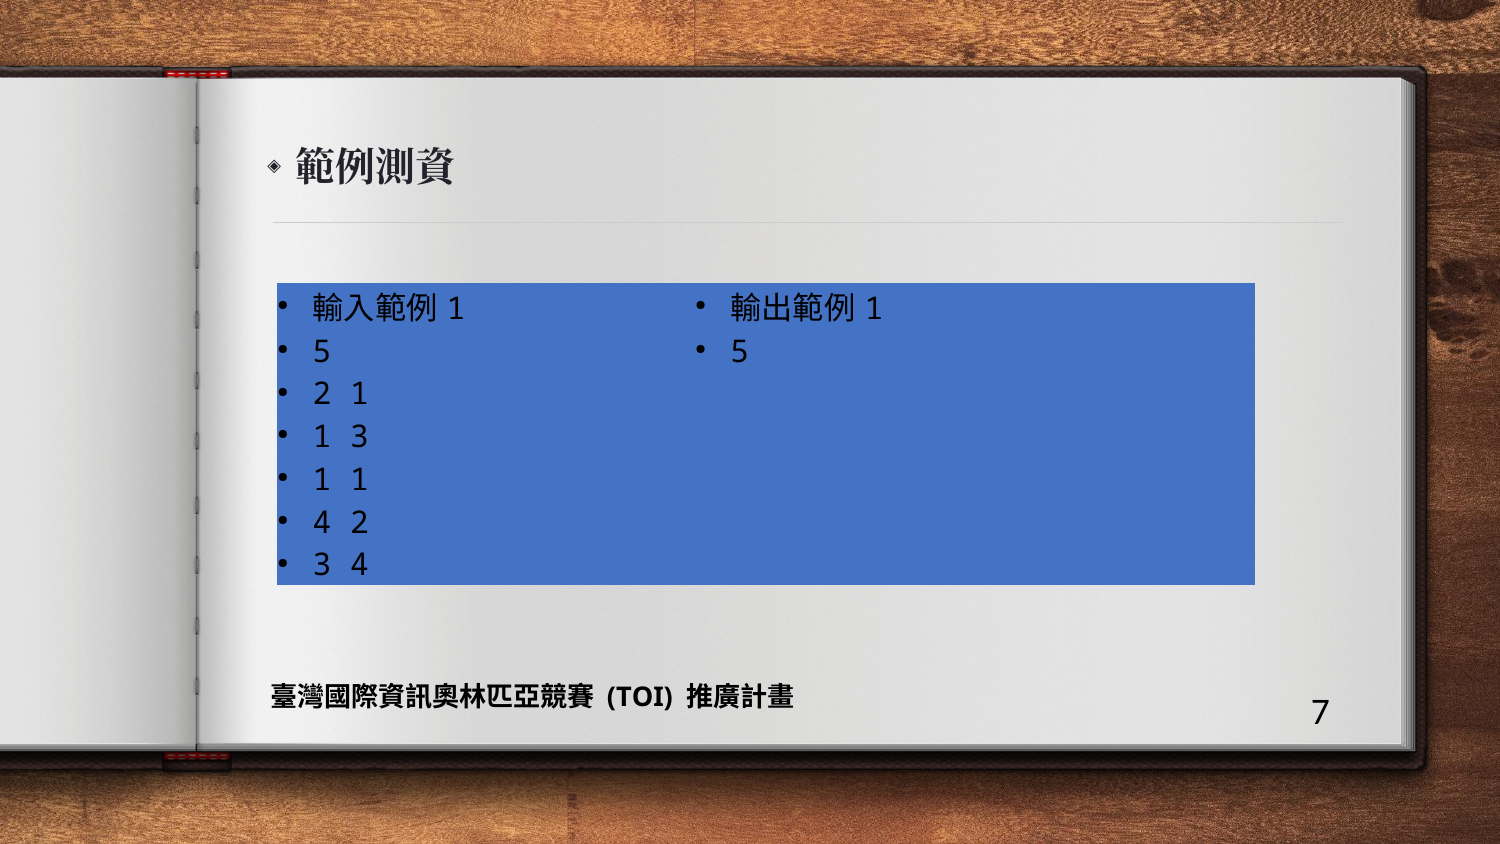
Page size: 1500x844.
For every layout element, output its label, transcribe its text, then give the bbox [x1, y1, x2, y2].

list 範例測資 [252, 126, 1194, 205]
text_box [1295, 672, 1386, 737]
table_header 輸入範例1 5 2 1 1 3 1 1 4 2 3 4 [277, 283, 695, 585]
table_header 輸出範例1 5 [695, 283, 1255, 585]
